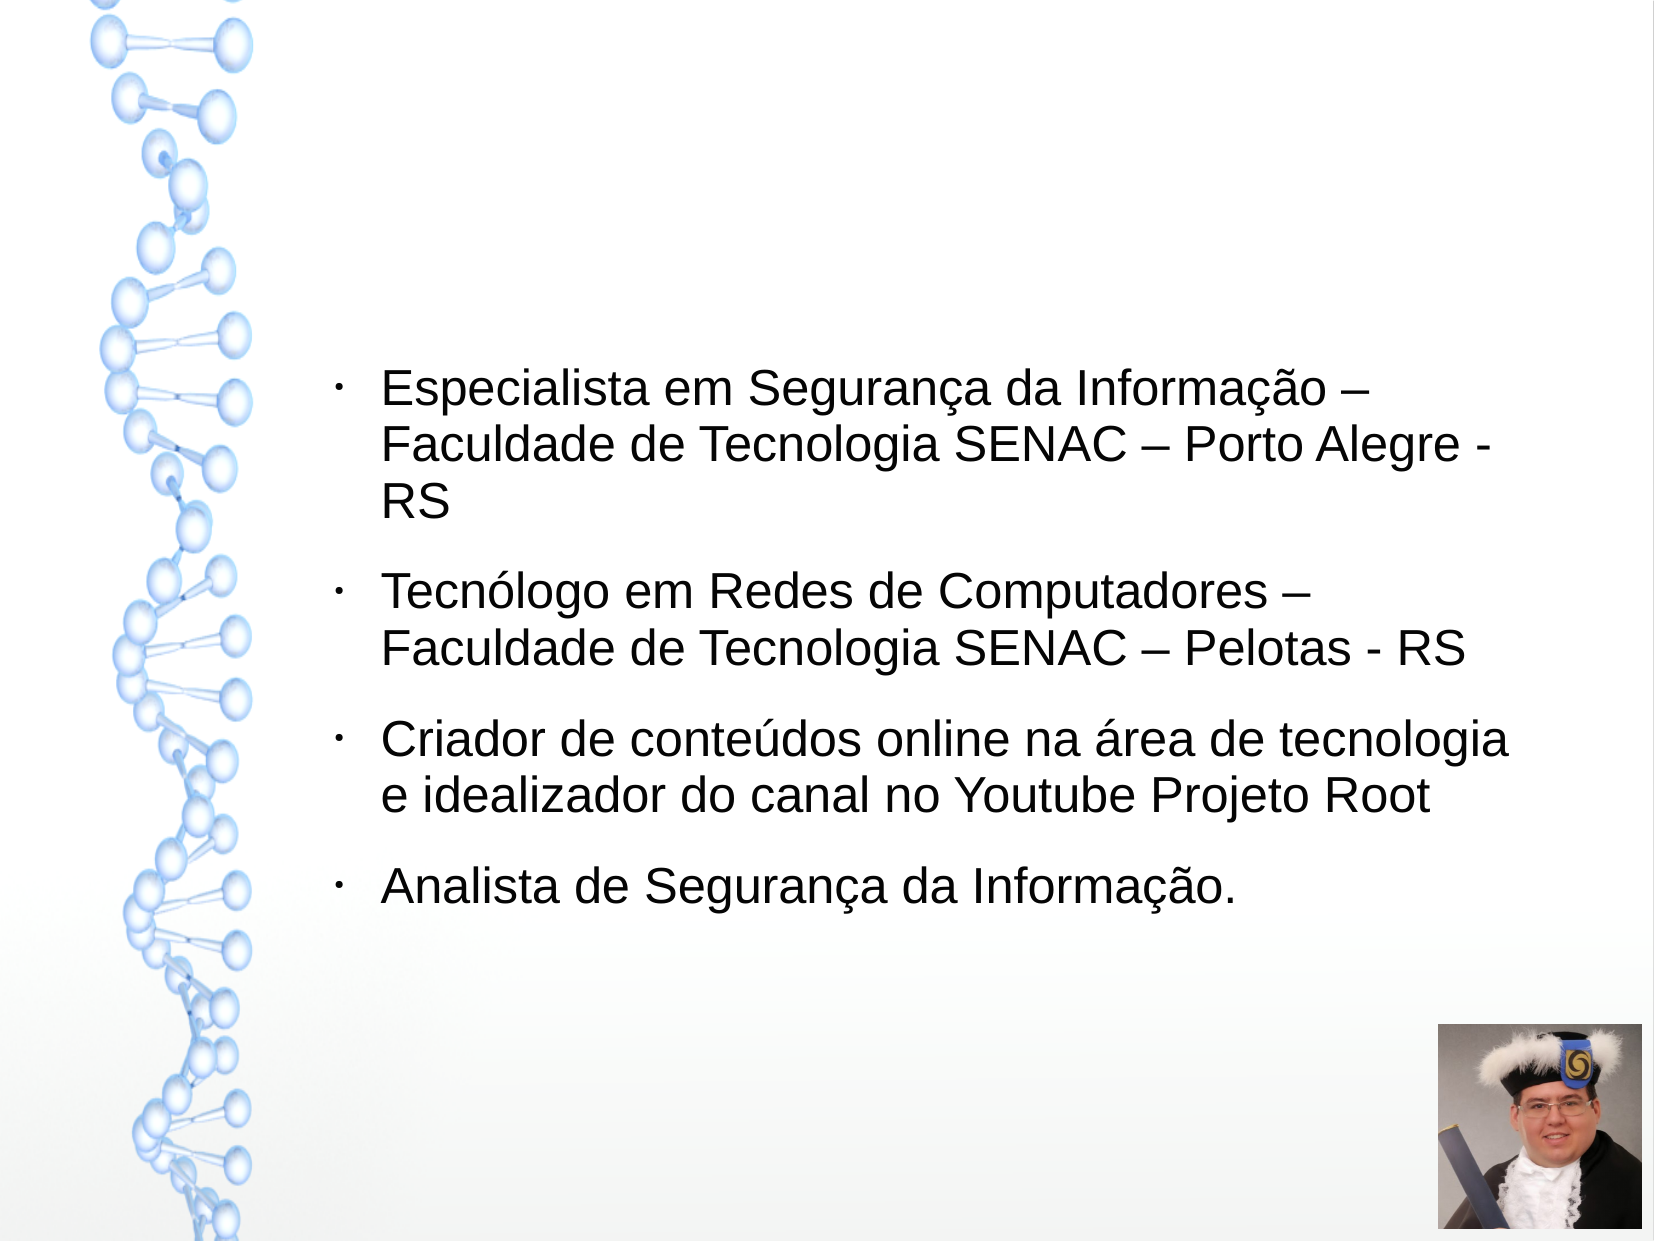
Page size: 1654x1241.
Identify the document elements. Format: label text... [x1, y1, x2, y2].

list Especialista em Segurança da Informação – Faculdade de Tecnologia SENAC – Porto Alegre - RS Tecnólogo em Redes de Computadores – Faculdade de Tecnologia SENAC – Pelotas - RS Criador de conteúdos online na área de tecnologia e idealizador do canal no Youtube Projeto Root Analista de Segurança da Informação. [318, 118, 1536, 922]
picture [0, 0, 1654, 1241]
